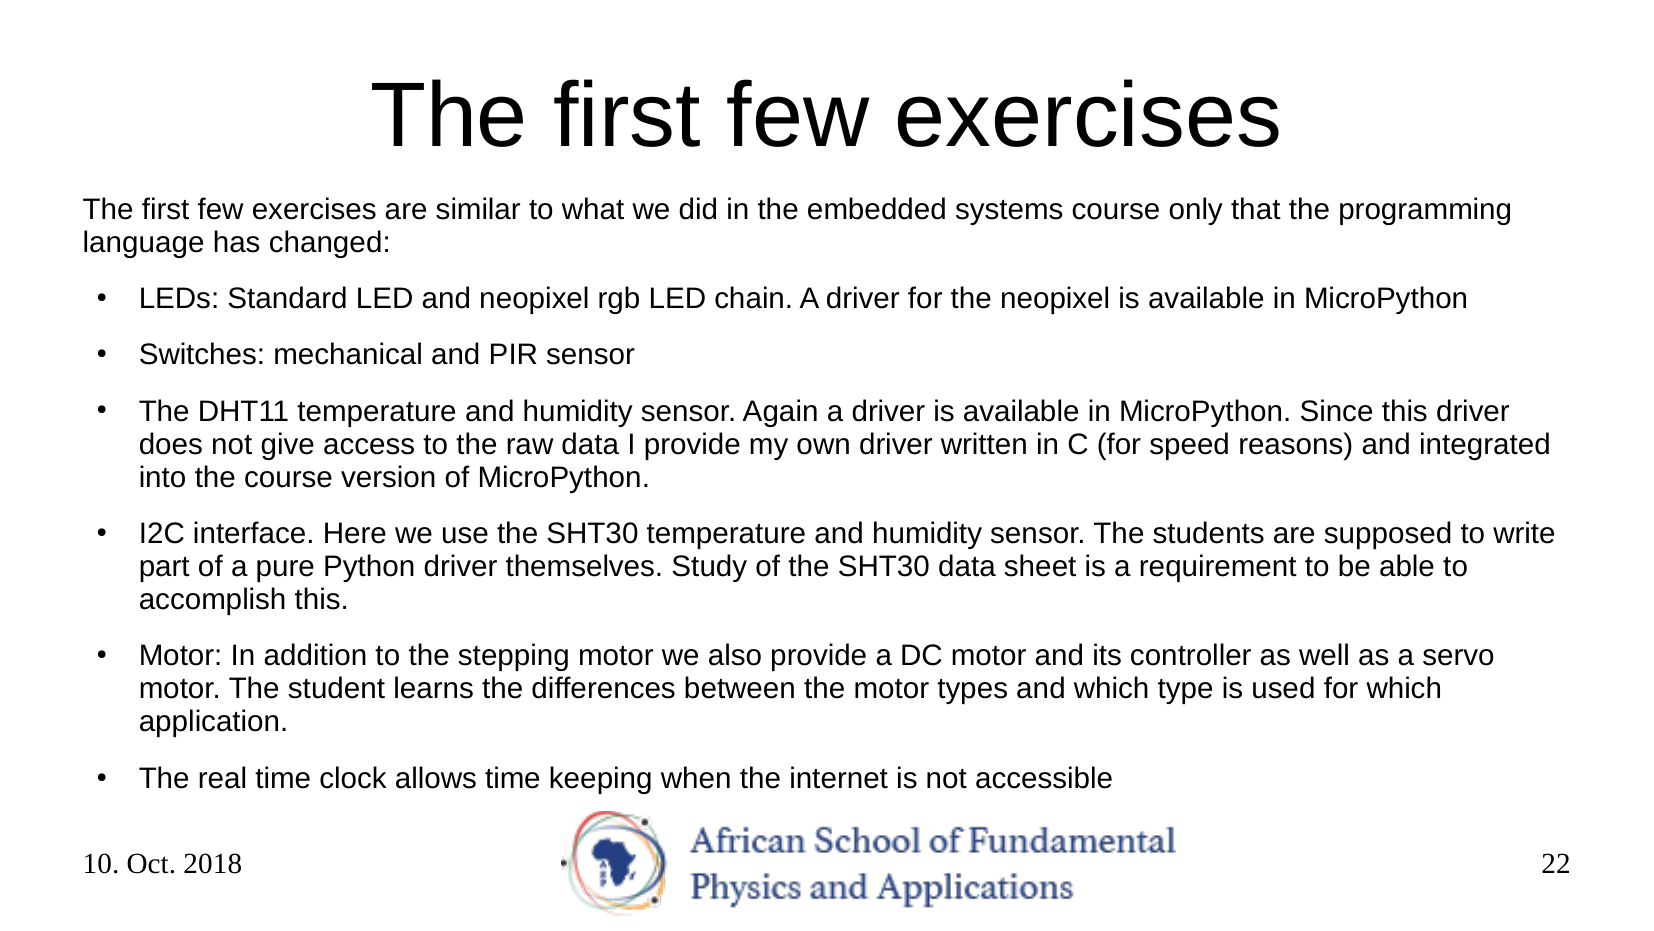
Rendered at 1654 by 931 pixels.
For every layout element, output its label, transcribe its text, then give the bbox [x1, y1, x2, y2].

picture [561, 811, 1176, 916]
title The first few exercises [82, 37, 1571, 192]
list The first few exercises are similar to what we did in the embedded systems course only that the programming language has changed: LEDs: Standard LED and neopixel rgb LED chain. A driver for the neopixel is available in MicroPython Switches: mechanical and PIR sensor The DHT11 temperature and humidity sensor. Again a driver is available in MicroPython. Since this driver does not give access to the raw data I provide my own driver written in C (for speed reasons) and integrated into the course version of MicroPython. I2C interface. Here we use the SHT30 temperature and humidity sensor. The students are supposed to write part of a pure Python driver themselves. Study of the SHT30 data sheet is a requirement to be able to accomplish this. Motor: In addition to the stepping motor we also provide a DC motor and its controller as well as a servo motor. The student learns the differences between the motor types and which type is used for which application. The real time clock allows time keeping when the internet is not accessible [82, 192, 1571, 802]
